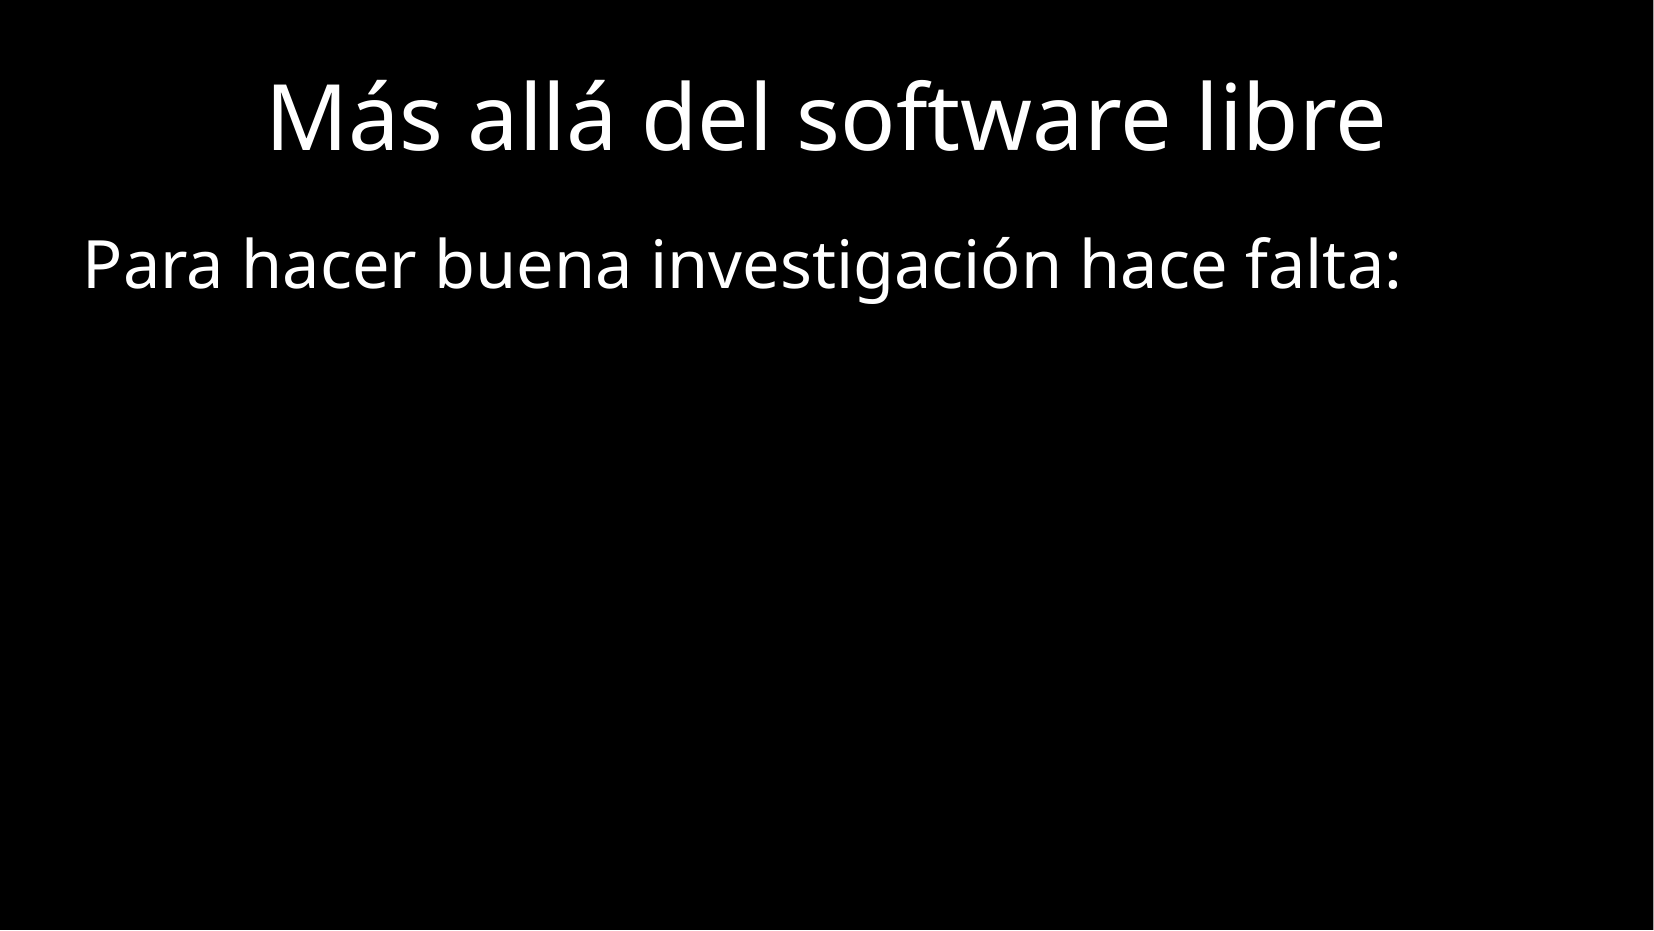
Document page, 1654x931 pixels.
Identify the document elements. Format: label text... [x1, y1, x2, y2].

title Más allá del software libre [82, 37, 1571, 193]
list Para hacer buena investigación hace falta: [82, 217, 1571, 758]
